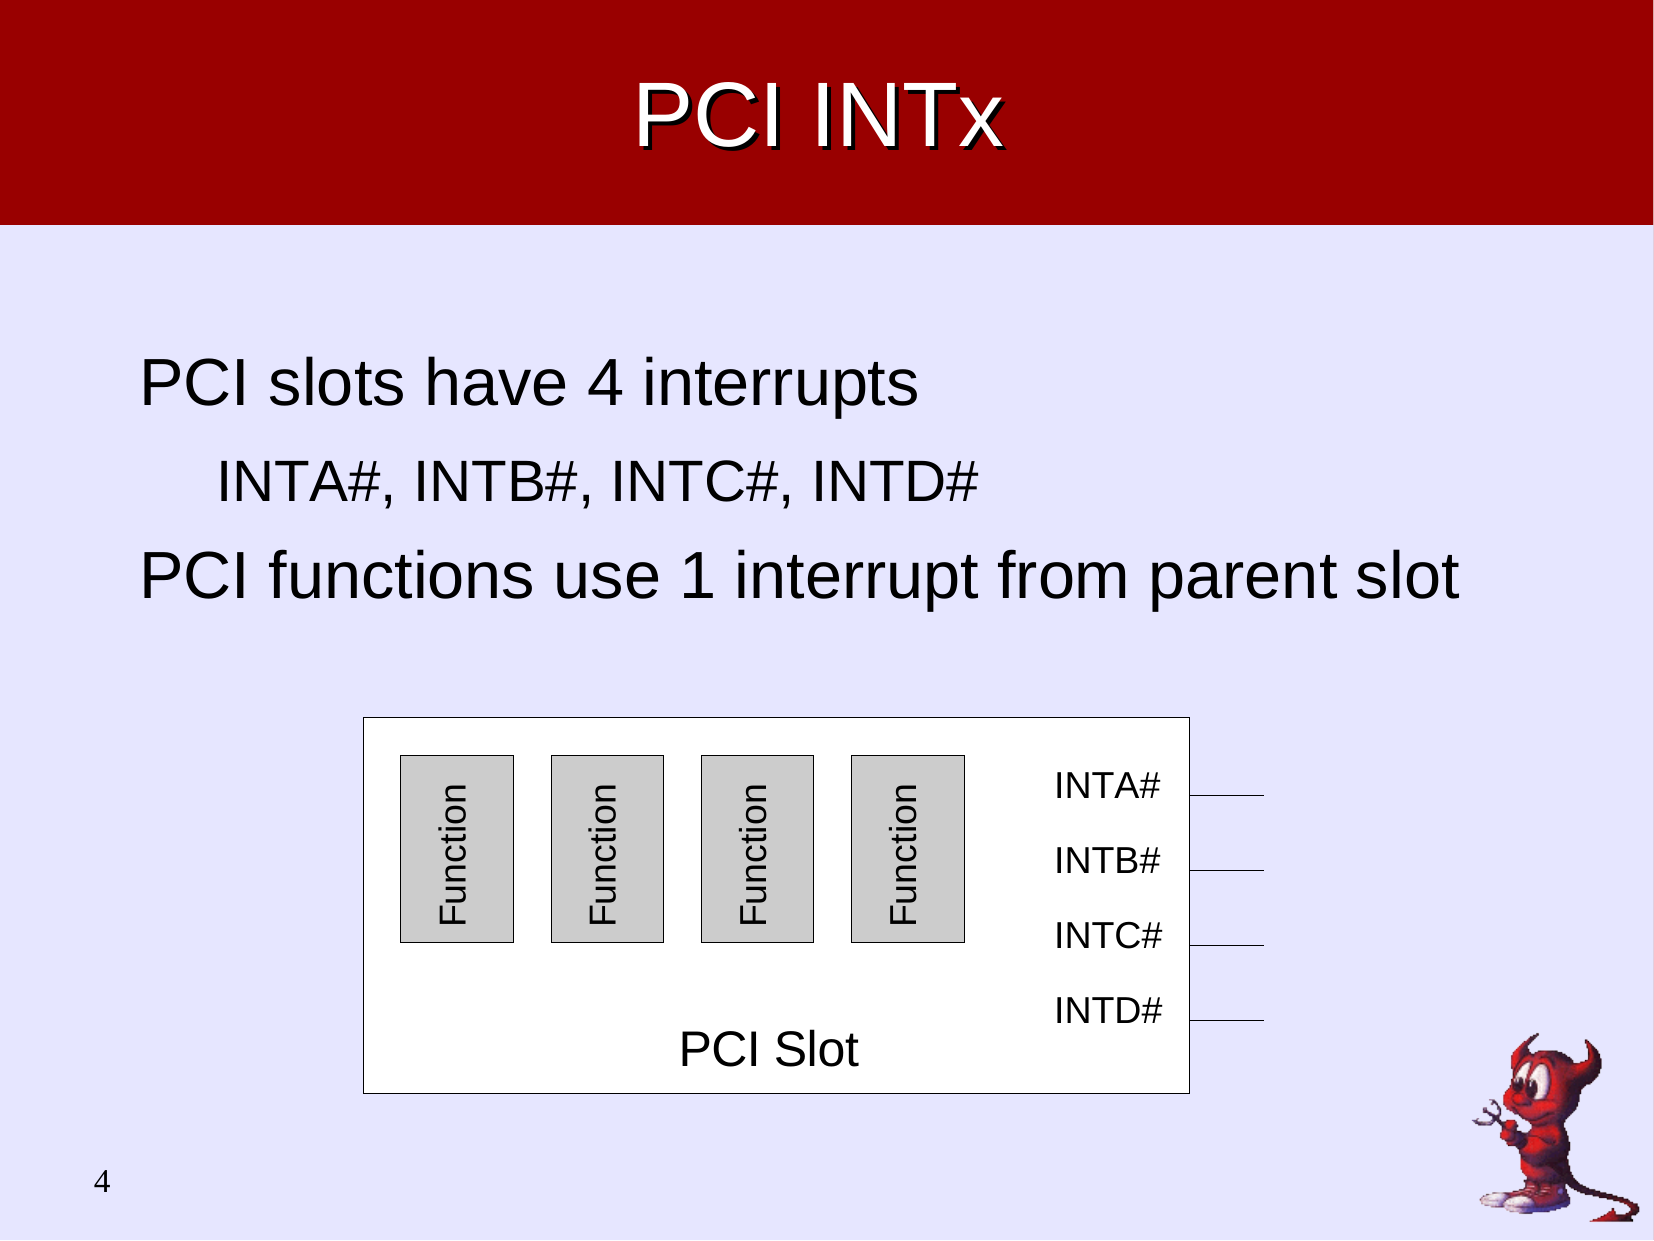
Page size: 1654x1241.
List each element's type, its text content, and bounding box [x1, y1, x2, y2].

chart [121, 687, 1535, 1114]
list PCI slots have 4 interrupts INTA#, INTB#, INTC#, INTD# PCI functions use 1 interrupt from parent slot [121, 344, 1534, 687]
picture [1464, 1030, 1643, 1227]
title PCI INTx [112, 11, 1525, 219]
